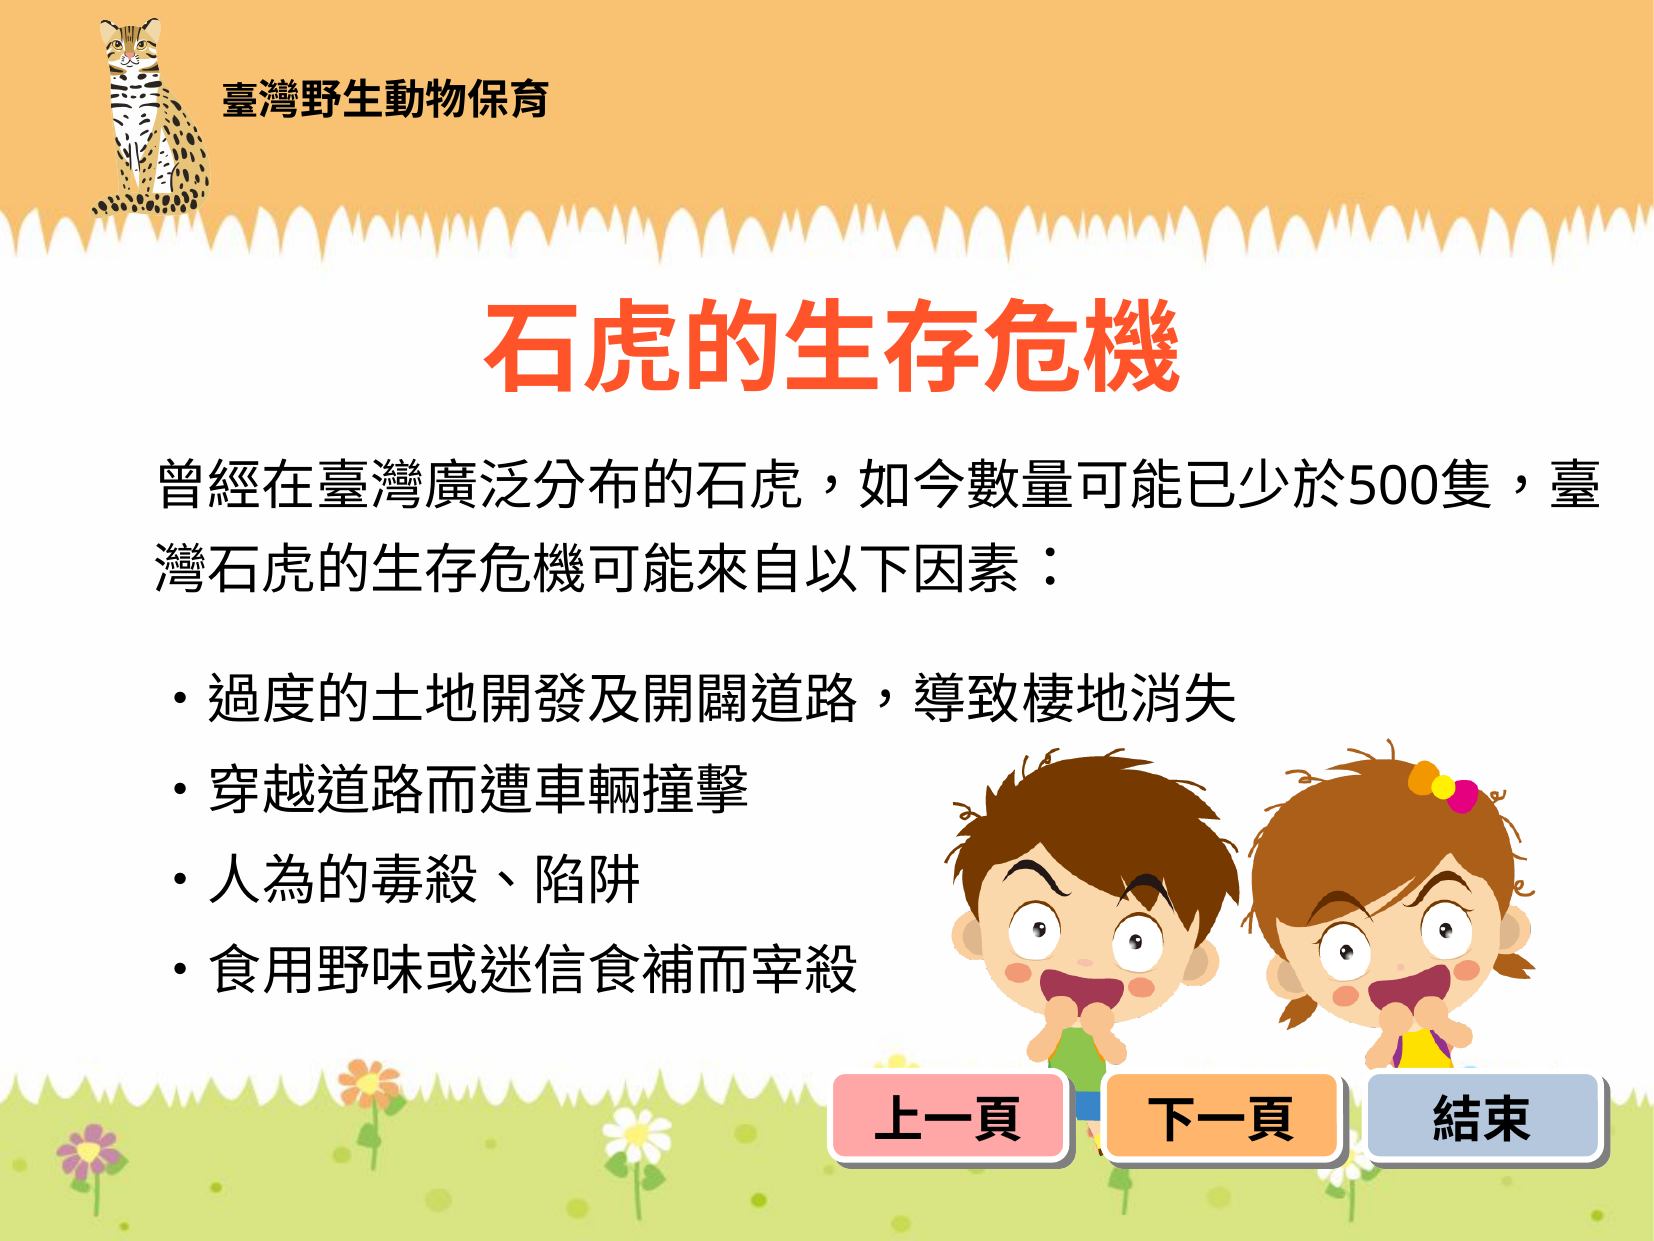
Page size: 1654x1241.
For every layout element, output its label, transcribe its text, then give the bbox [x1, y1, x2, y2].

text_box 上一頁 [829, 1070, 1067, 1160]
list 曾經在臺灣廣泛分布的石虎，如今數量可能已少於500隻，臺灣石虎的生存危機可能來自以下因素： •過度的土地開發及開闢道路，導致棲地消失 •穿越道路而遭車輛撞擊 •人為的毒殺、陷阱 •食用野味或迷信食補而宰殺 [153, 441, 1607, 1033]
text_box 結束 [1364, 1070, 1601, 1160]
picture [0, 0, 1654, 1241]
text_box 下一頁 [1103, 1070, 1340, 1160]
title 石虎的生存危機 [88, 235, 1577, 443]
